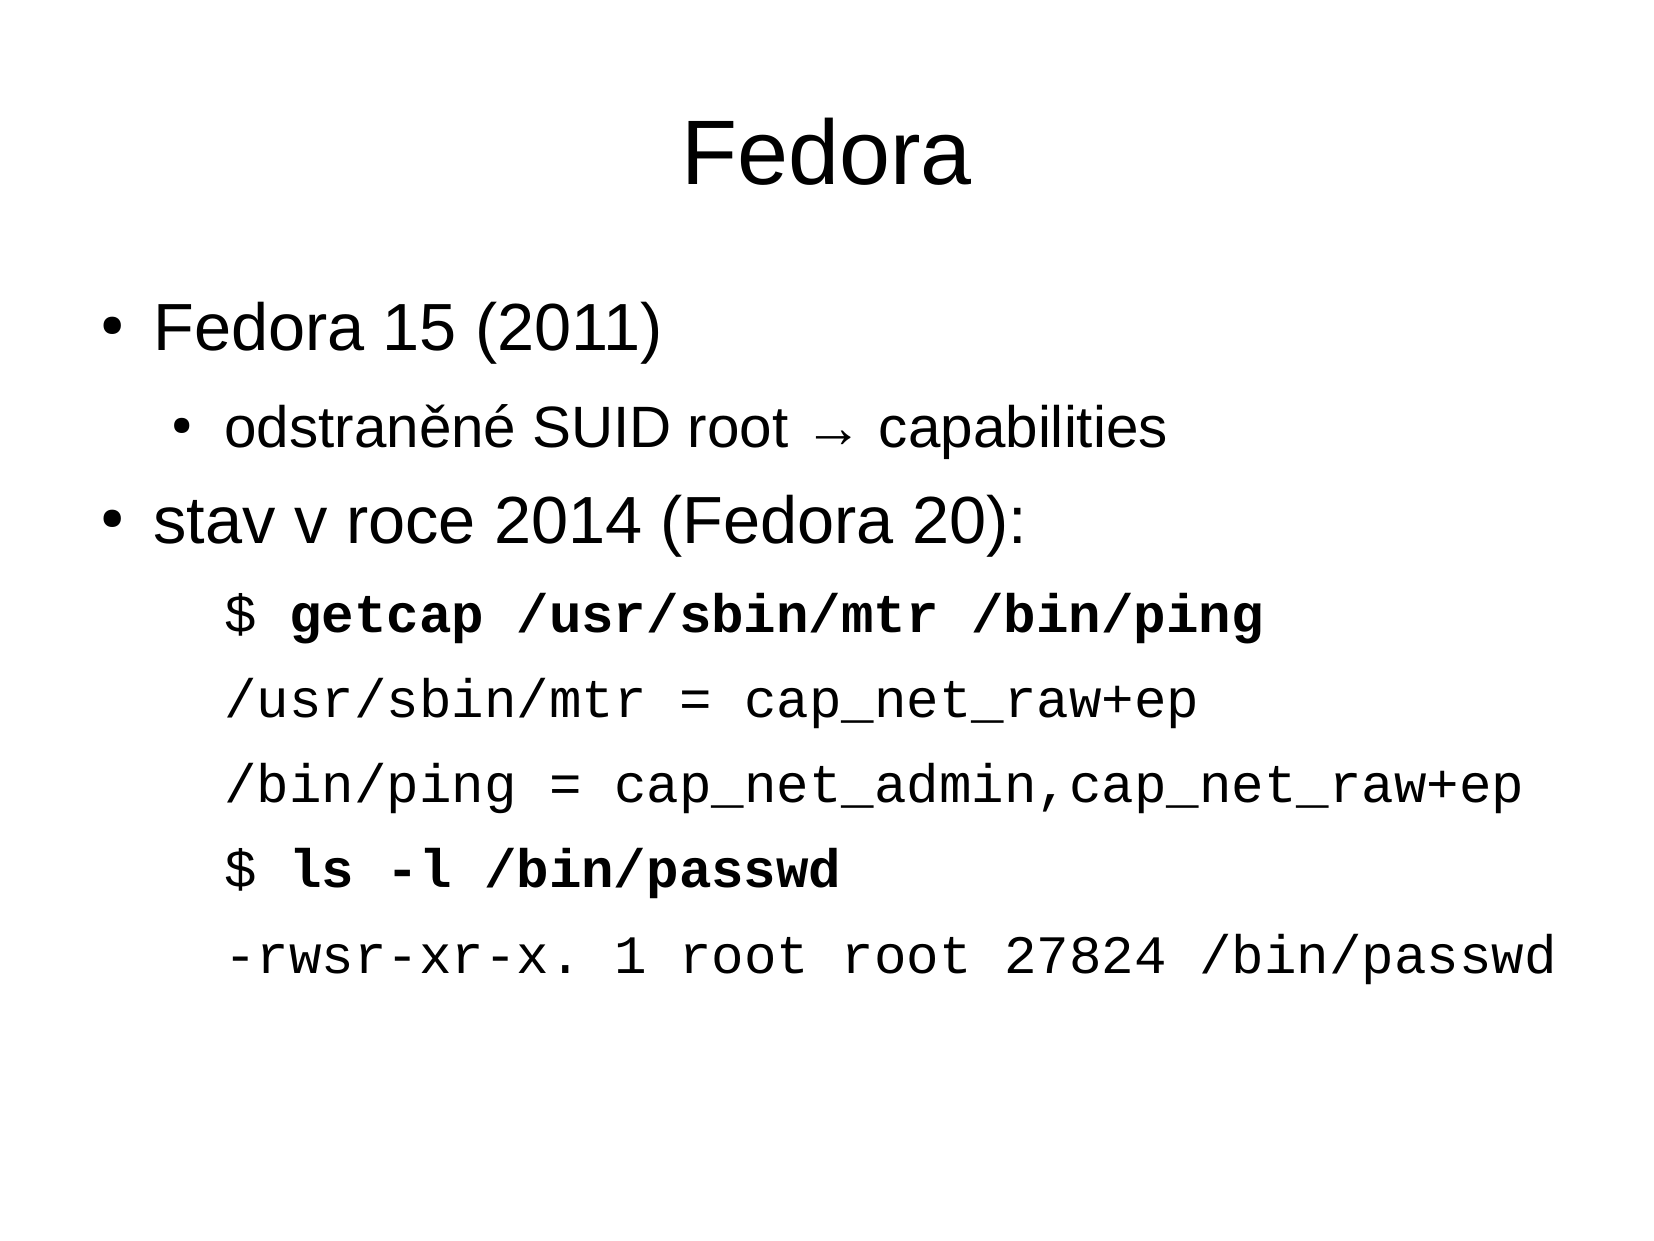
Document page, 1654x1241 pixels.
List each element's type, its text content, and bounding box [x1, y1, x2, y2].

list Fedora 15 (2011) odstraněné SUID root → capabilities stav v roce 2014 (Fedora 20): $ getcap /usr/sbin/mtr /bin/ping /usr/sbin/mtr = cap_net_raw+ep /bin/ping = cap_net_admin,cap_net_raw+ep $ ls -l /bin/passwd -rwsr-xr-x. 1 root root 27824 /bin/passwd [82, 290, 1571, 1010]
title Fedora [82, 49, 1571, 257]
